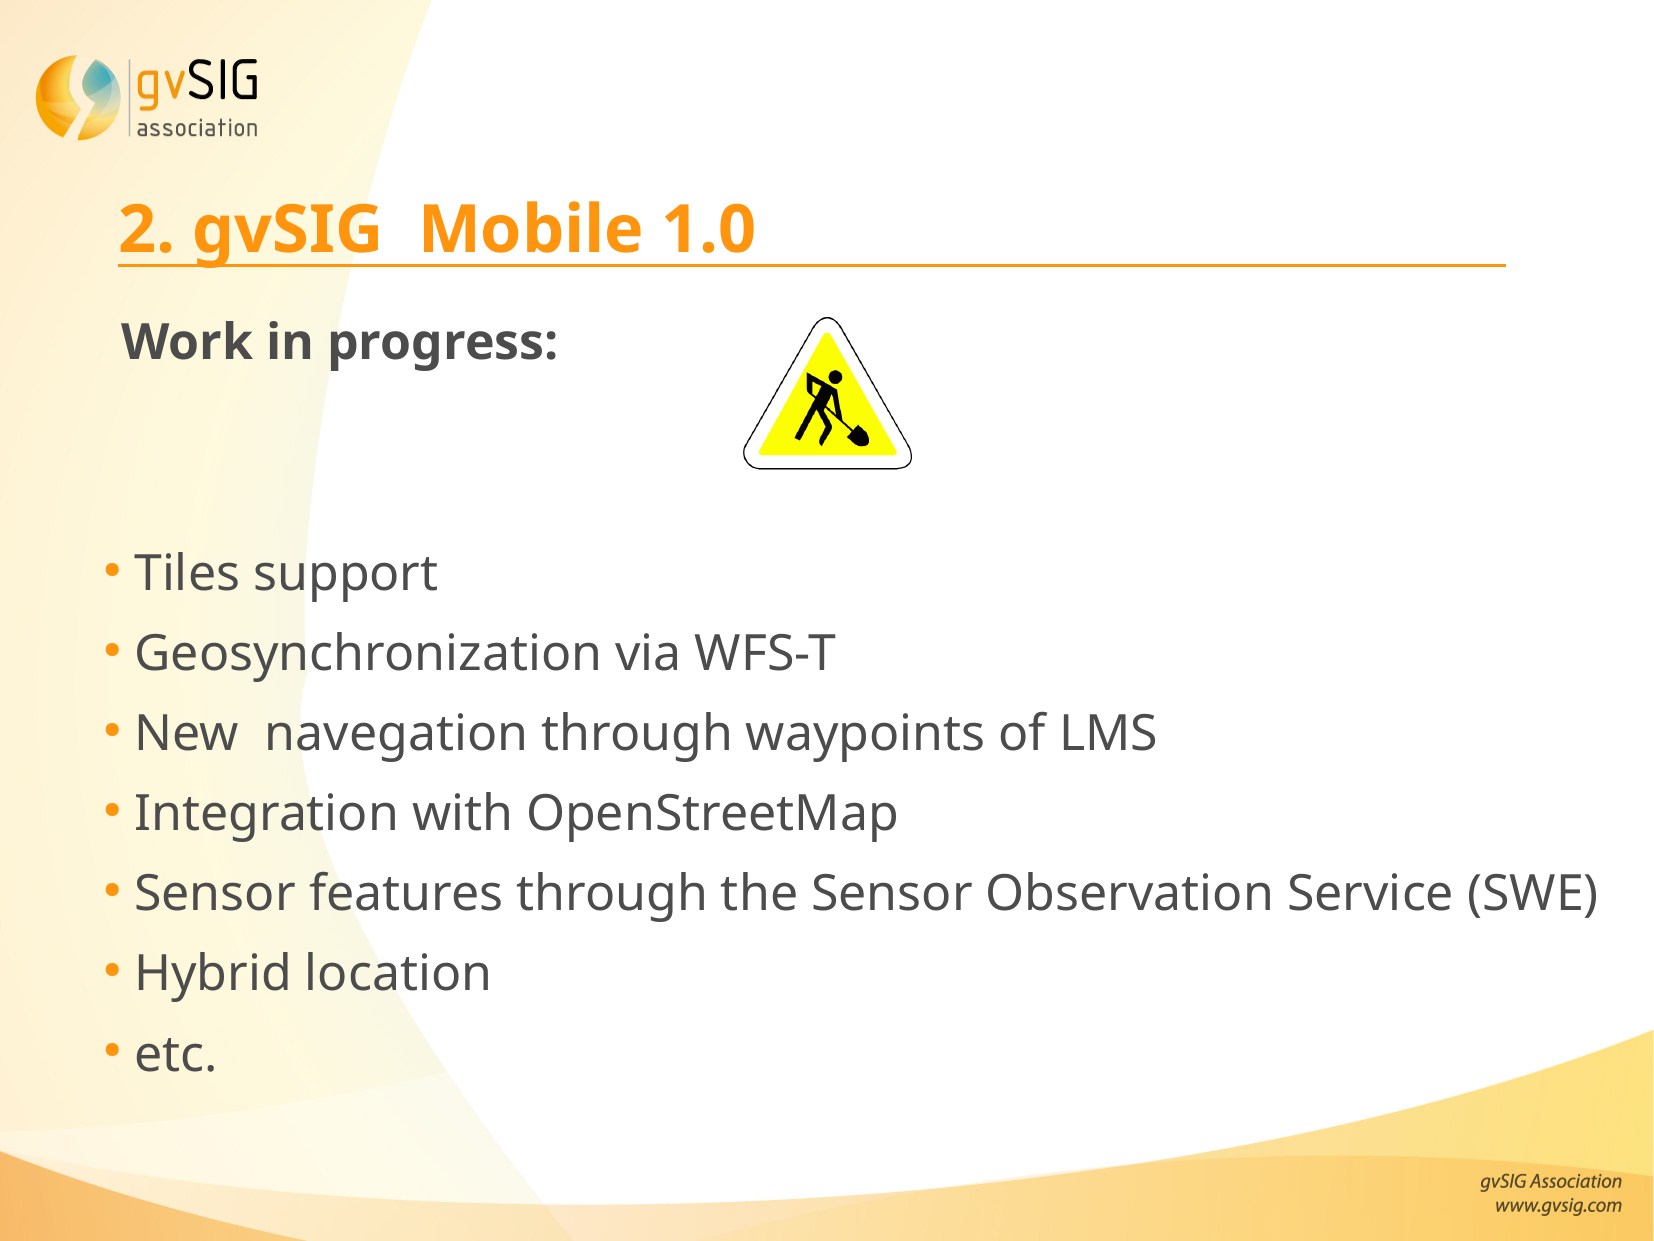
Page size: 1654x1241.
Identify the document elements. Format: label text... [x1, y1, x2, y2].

title 2. gvSIG Mobile 1.0 [118, 177, 1607, 183]
picture [0, 0, 1654, 1241]
text_box Work in progress: Tiles support Geosynchronization via WFS-T New navegation through waypoints of LMS Integration with OpenStreetMap Sensor features through the Sensor Observation Service (SWE) Hybrid location etc. [88, 183, 1654, 1241]
picture [738, 311, 916, 473]
